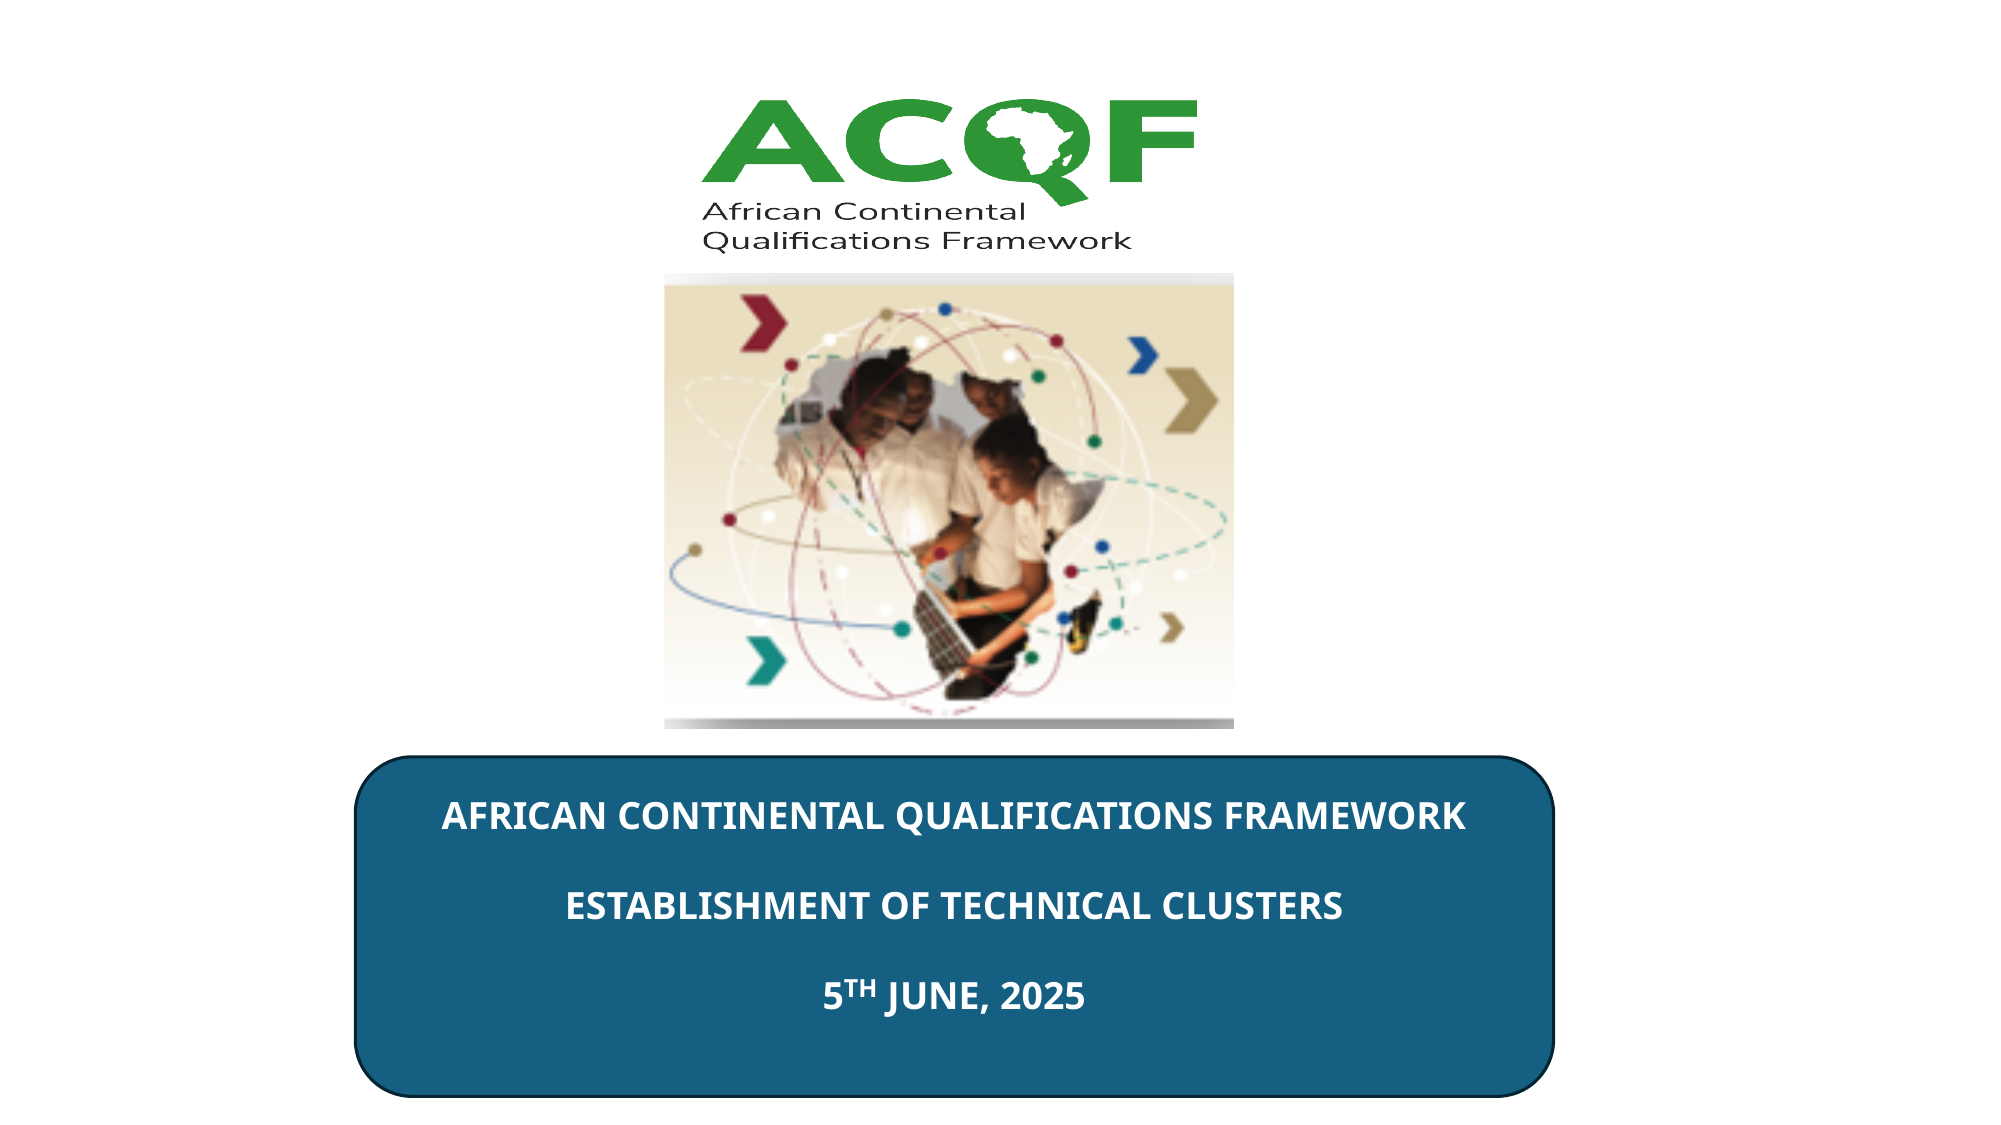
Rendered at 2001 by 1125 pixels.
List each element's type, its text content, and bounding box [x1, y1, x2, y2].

picture [701, 99, 1197, 254]
picture [664, 273, 1234, 729]
text_box AFRICAN CONTINENTAL QUALIFICATIONS FRAMEWORK ESTABLISHMENT OF TECHNICAL CLUSTERS 5TH JUNE, 2025 [355, 756, 1554, 1097]
